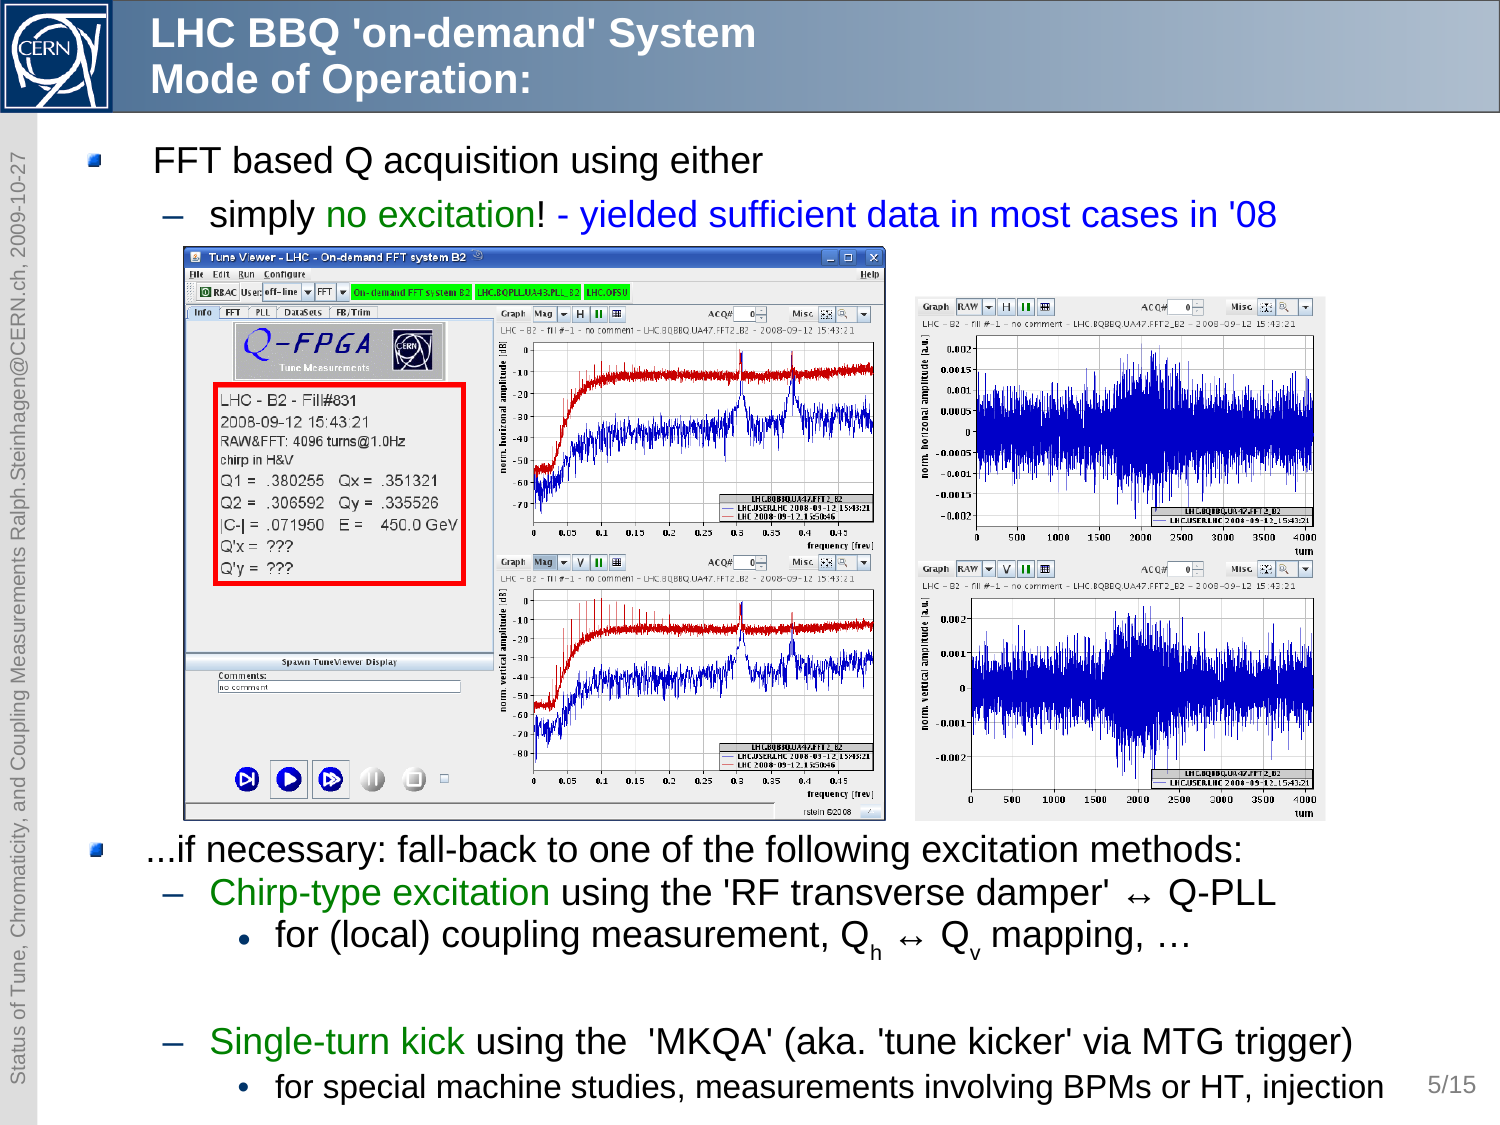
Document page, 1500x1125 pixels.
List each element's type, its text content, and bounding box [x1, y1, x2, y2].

title LHC BBQ 'on-demand' System Mode of Operation: [150, 7, 1201, 106]
picture [0, 0, 113, 113]
picture [175, 241, 1353, 829]
list FFT based Q acquisition using either simply no excitation! - yielded sufficient data in most cases in '08 ...if necessary: fall-back to one of the following excitation methods: Chirp-type excitation using the 'RF transverse damper' ↔ Q-PLL for (local) coupling measurement, Qh ↔ Qv mapping, … Single-turn kick using the 'MKQA' (aka. 'tune kicker' via MTG trigger) for special machine studies, measurements involving BPMs or HT, injection [87, 137, 1438, 1106]
